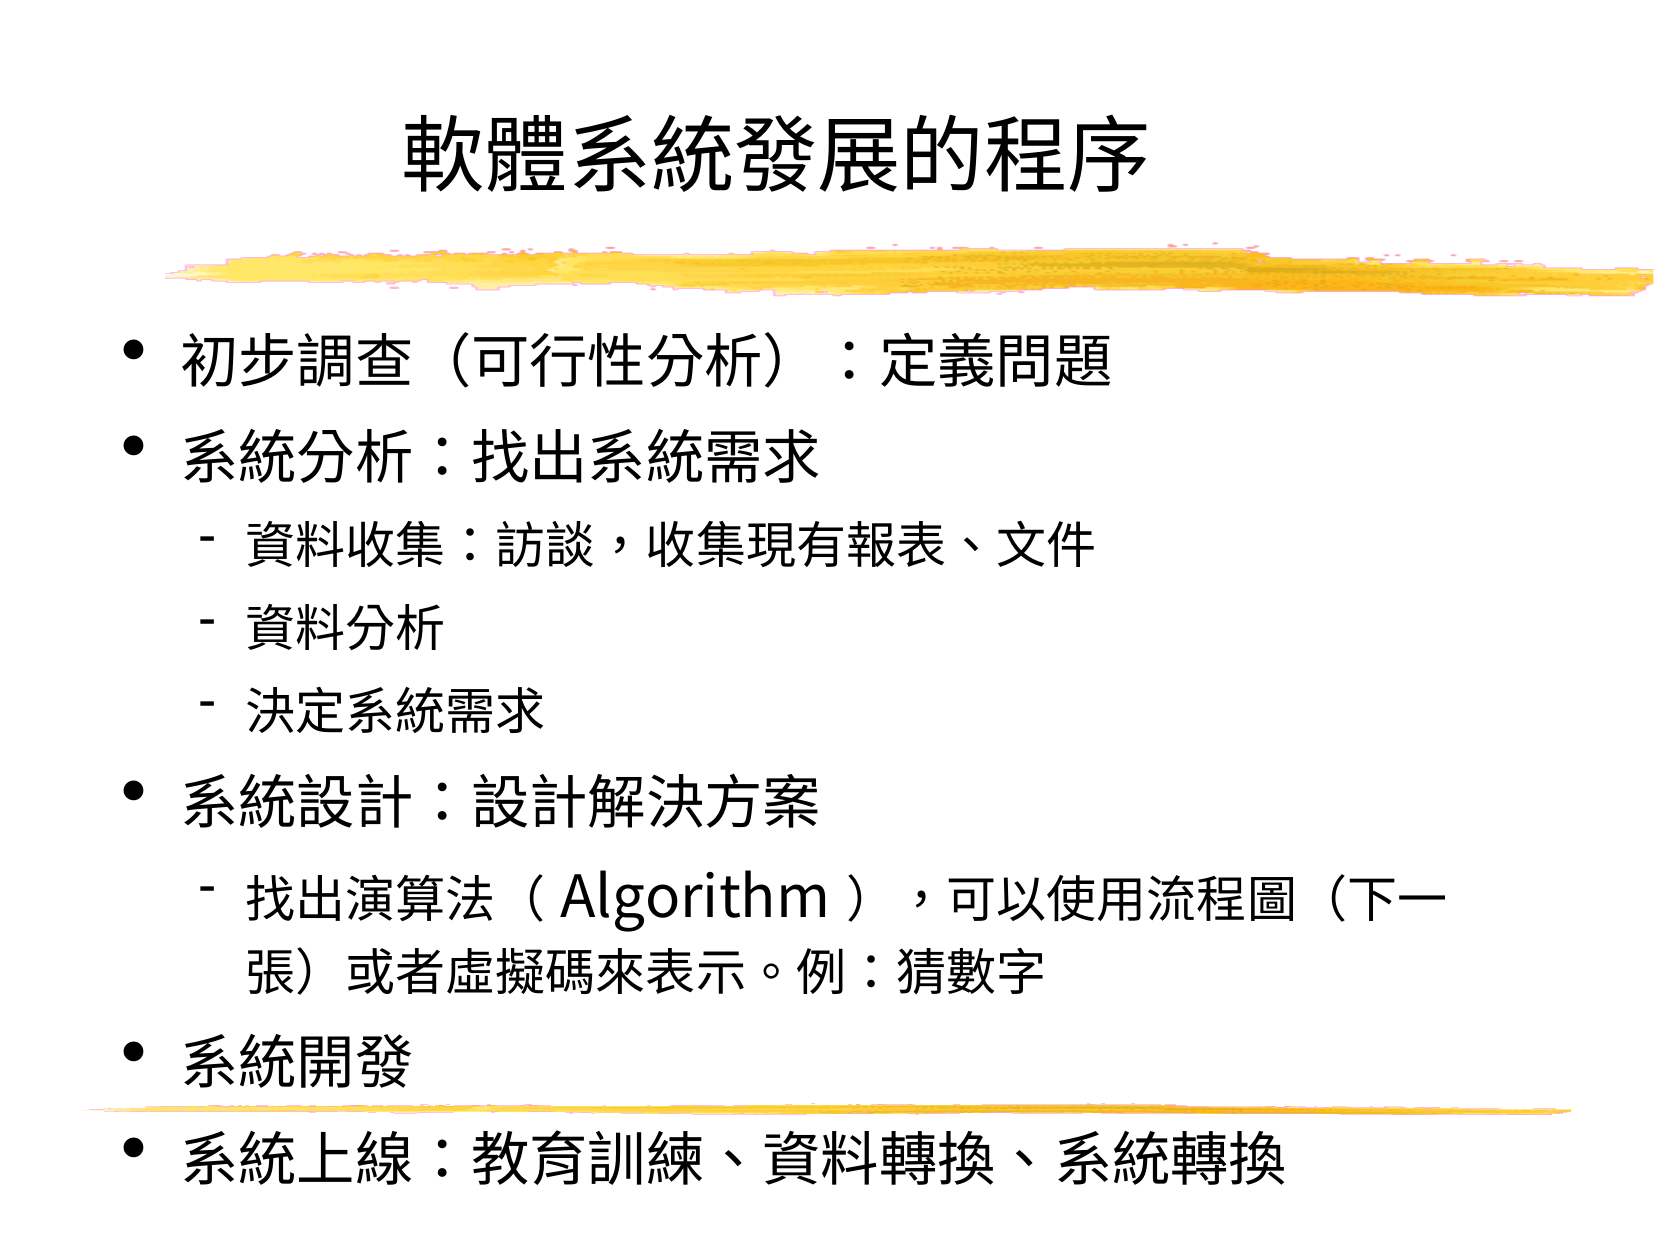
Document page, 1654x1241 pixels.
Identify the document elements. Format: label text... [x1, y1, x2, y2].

list 初步調查（可行性分析）：定義問題 系統分析：找出系統需求 資料收集：訪談，收集現有報表、文件 資料分析 決定系統需求 系統設計：設計解決方案 找出演算法（Algorithm），可以使用流程圖（下一張）或者虛擬碼來表示。例：猜數字 系統開發 系統上線：教育訓練、資料轉換、系統轉換 [124, 316, 1530, 1061]
picture [165, 237, 1654, 308]
title 軟體系統發展的程序 [73, 39, 1479, 249]
picture [82, 1102, 1571, 1117]
